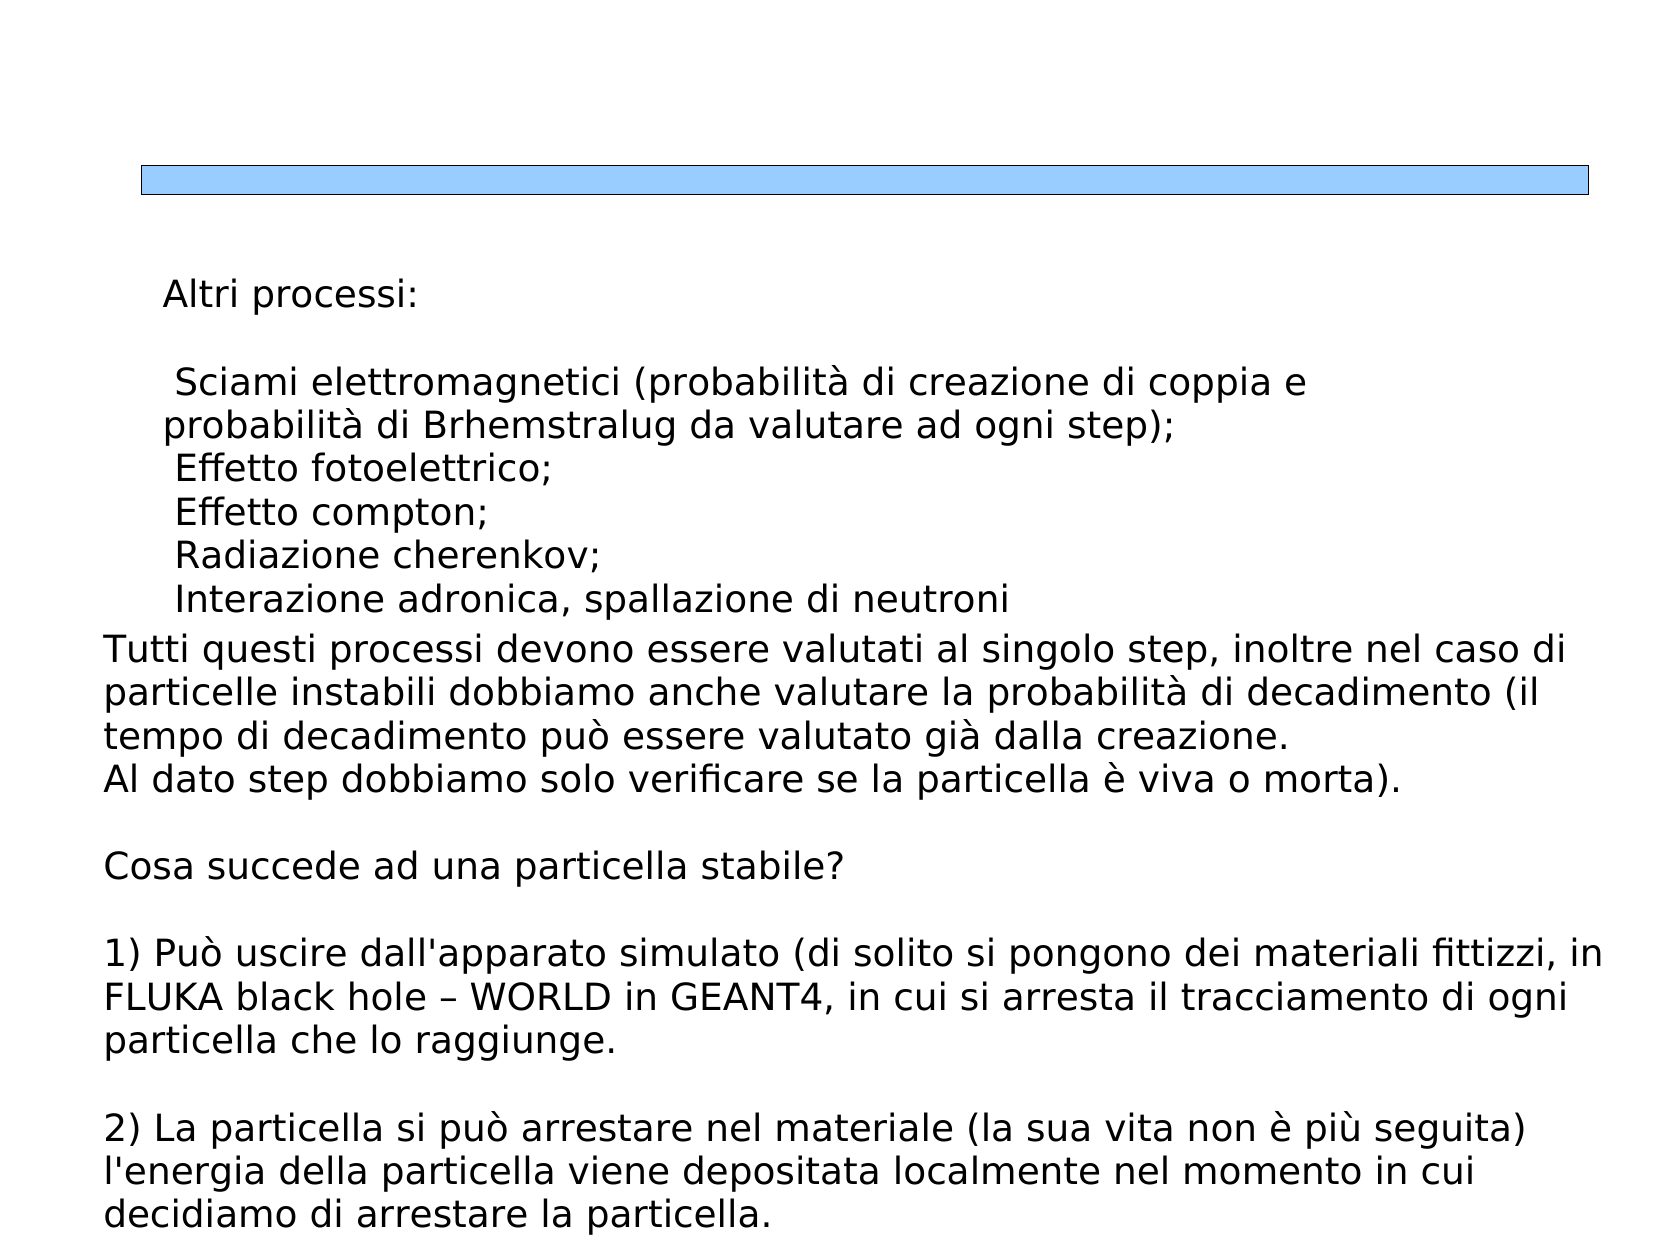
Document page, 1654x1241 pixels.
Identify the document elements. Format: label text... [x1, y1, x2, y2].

text_box Altri processi: Sciami elettromagnetici (probabilità di creazione di coppia e probabilità di Brhemstralug da valutare ad ogni step); Effetto fotoelettrico; Effetto compton; Radiazione cherenkov; Interazione adronica, spallazione di neutroni [147, 265, 1447, 620]
text_box Tutti questi processi devono essere valutati al singolo step, inoltre nel caso di particelle instabili dobbiamo anche valutare la probabilità di decadimento (il tempo di decadimento può essere valutato già dalla creazione. Al dato step dobbiamo solo verificare se la particella è viva o morta). Cosa succede ad una particella stabile? 1) Può uscire dall'apparato simulato (di solito si pongono dei materiali fittizzi, in FLUKA black hole – WORLD in GEANT4, in cui si arresta il tracciamento di ogni particella che lo raggiunge. 2) La particella si può arrestare nel materiale (la sua vita non è più seguita) l'energia della particella viene depositata localmente nel momento in cui decidiamo di arrestare la particella. [88, 620, 1625, 1241]
